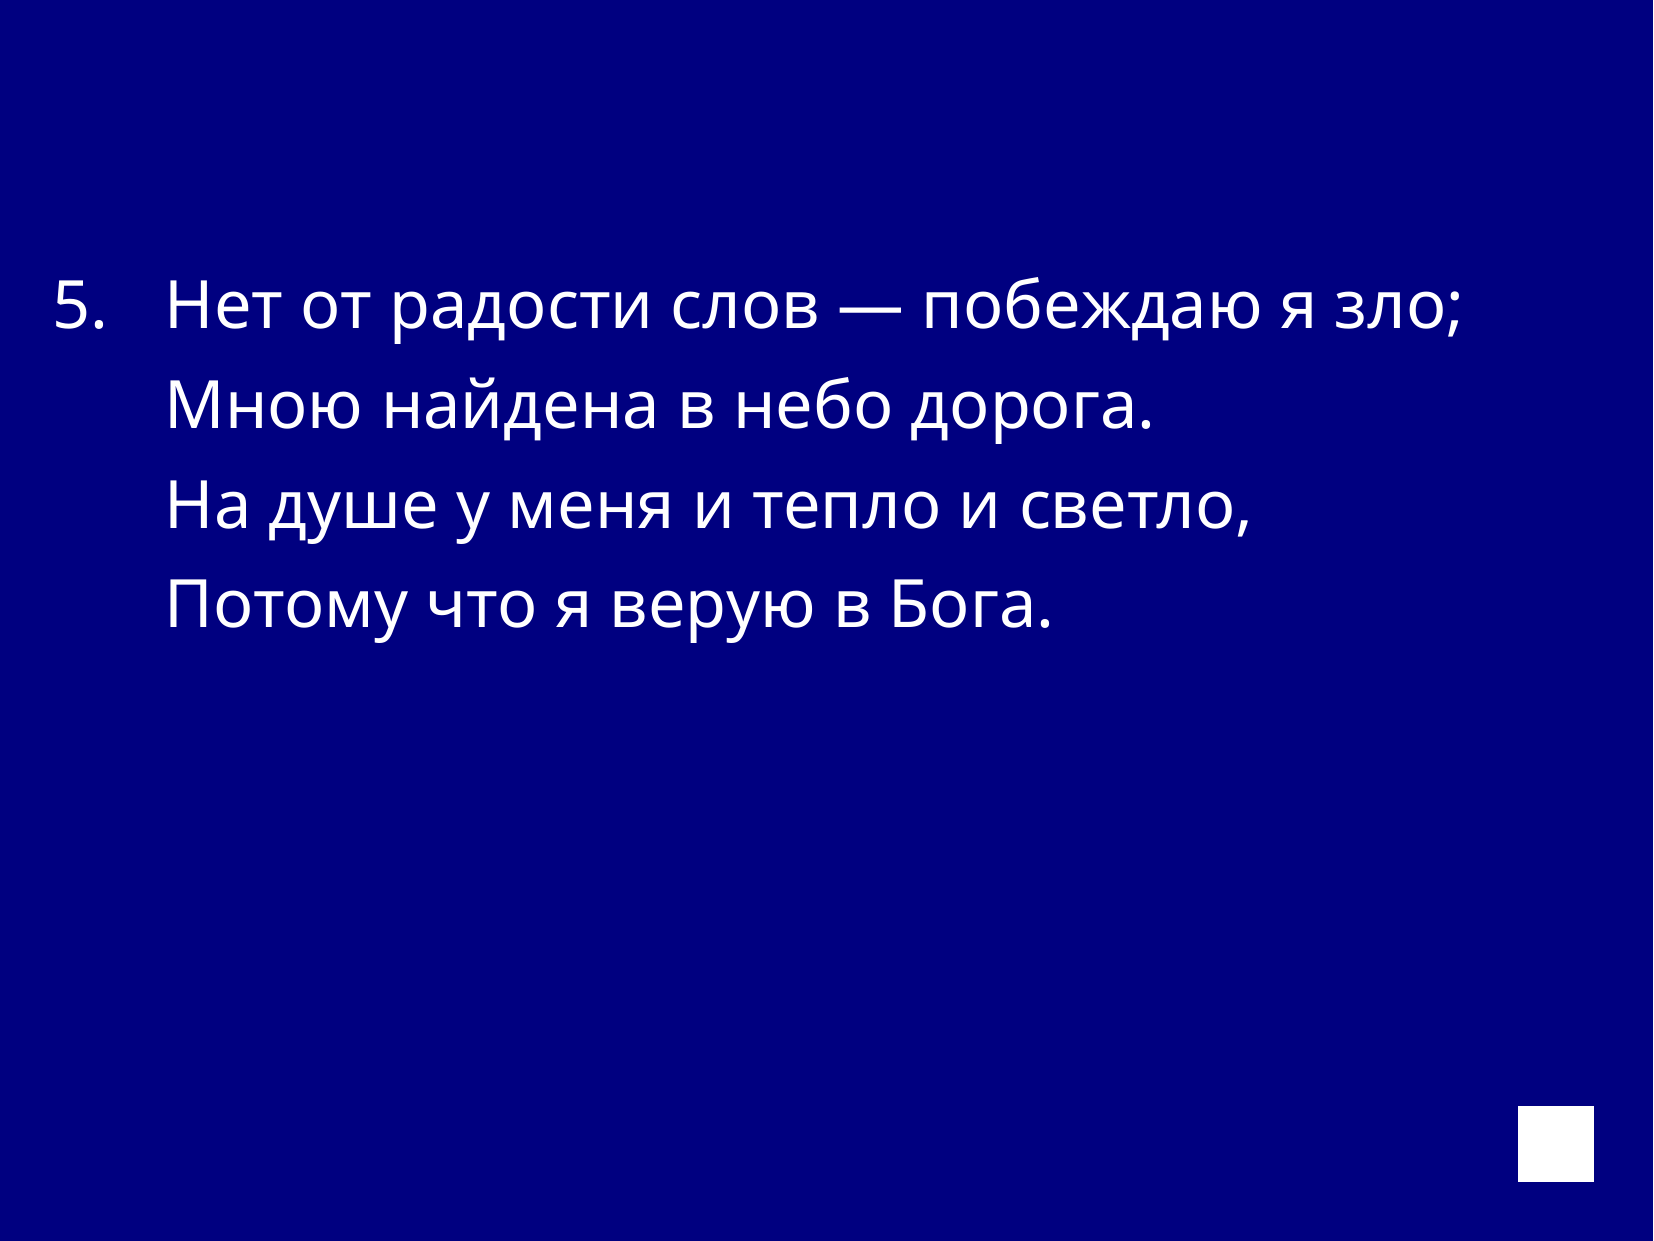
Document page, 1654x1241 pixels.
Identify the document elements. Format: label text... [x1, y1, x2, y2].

text_box 5. Нет от радости слов — побеждаю я зло; Мною найдена в небо дорога. На душе у меня и тепло и светло, Потому что я верую в Бога. [37, 150, 1653, 1163]
text_box [1518, 1163, 1594, 1182]
